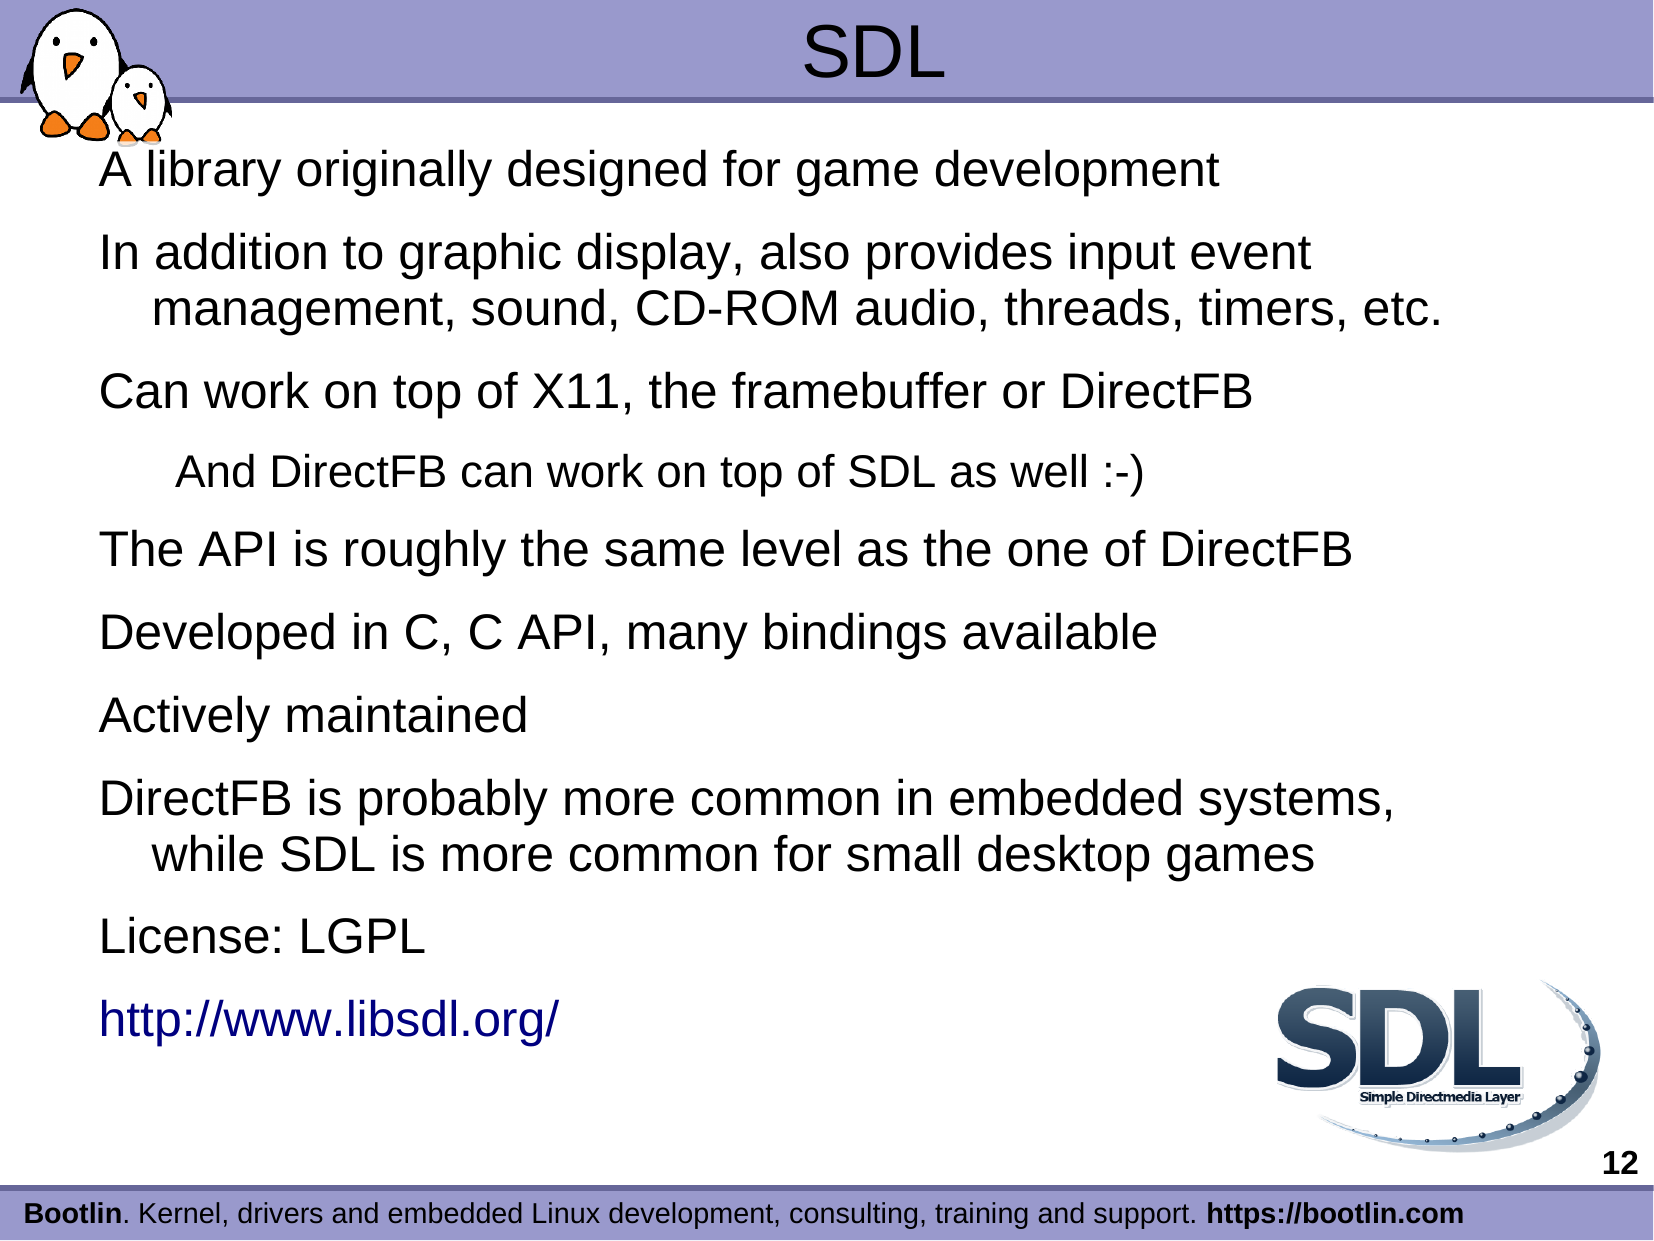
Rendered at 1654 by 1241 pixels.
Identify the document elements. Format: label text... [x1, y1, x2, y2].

picture [1265, 965, 1614, 1163]
picture [20, 8, 172, 147]
title SDL [197, 5, 1551, 97]
list A library originally designed for game development In addition to graphic display, also provides input event management, sound, CD-ROM audio, threads, timers, etc. Can work on top of X11, the framebuffer or DirectFB And DirectFB can work on top of SDL as well :-) The API is roughly the same level as the one of DirectFB Developed in C, C API, many bindings available Actively maintained DirectFB is probably more common in embedded systems, while SDL is more common for small desktop games License: LGPL http://www.libsdl.org/ [80, 141, 1493, 1123]
